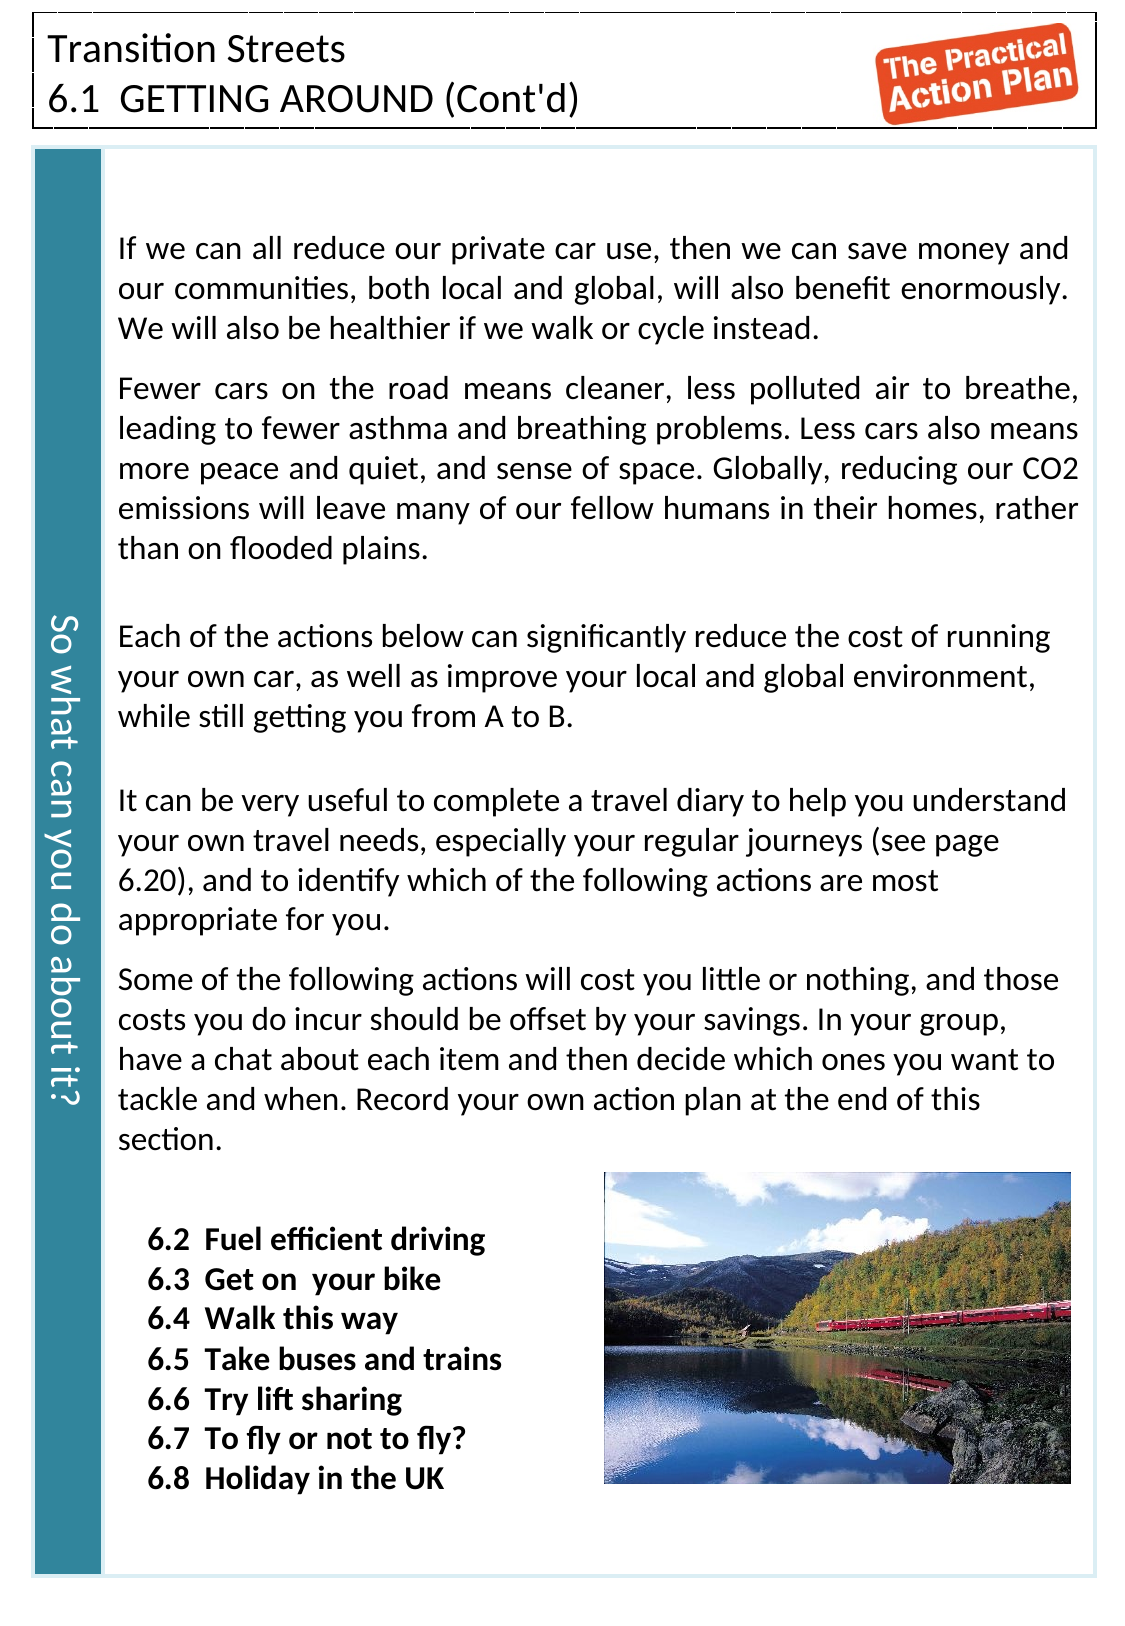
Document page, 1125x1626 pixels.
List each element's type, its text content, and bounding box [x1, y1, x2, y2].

text_box If we can all reduce our private car use, then we can save money and our communities, both local and global, will also benefit enormously. We will also be healthier if we walk or cycle instead. Fewer cars on the road means cleaner, less polluted air to breathe, leading to fewer asthma and breathing problems. Less cars also means more peace and quiet, and sense of space. Globally, reducing our CO2 emissions will leave many of our fellow humans in their homes, rather than on flooded plains. Each of the actions below can significantly reduce the cost of running your own car, as well as improve your local and global environment, while still getting you from A to B. It can be very useful to complete a travel diary to help you understand your own travel needs, especially your regular journeys (see page 6.20), and to identify which of the following actions are most appropriate for you. Some of the following actions will cost you little or nothing, and those costs you do incur should be offset by your savings. In your group, have a chat about each item and then decide which ones you want to tackle and when. Record your own action plan at the end of this section. 6.2 Fuel efficient driving 6.3 Get on your bike 6.4 Walk this way 6.5 Take buses and trains 6.6 Try lift sharing 6.7 To fly or not to fly? 6.8 Holiday in the UK [104, 146, 1096, 1577]
text_box So what can you do about it? [32, 146, 104, 1577]
picture [604, 1172, 1071, 1484]
text_box Transition Streets 6.1 GETTING AROUND (Cont'd) [32, 12, 1096, 129]
